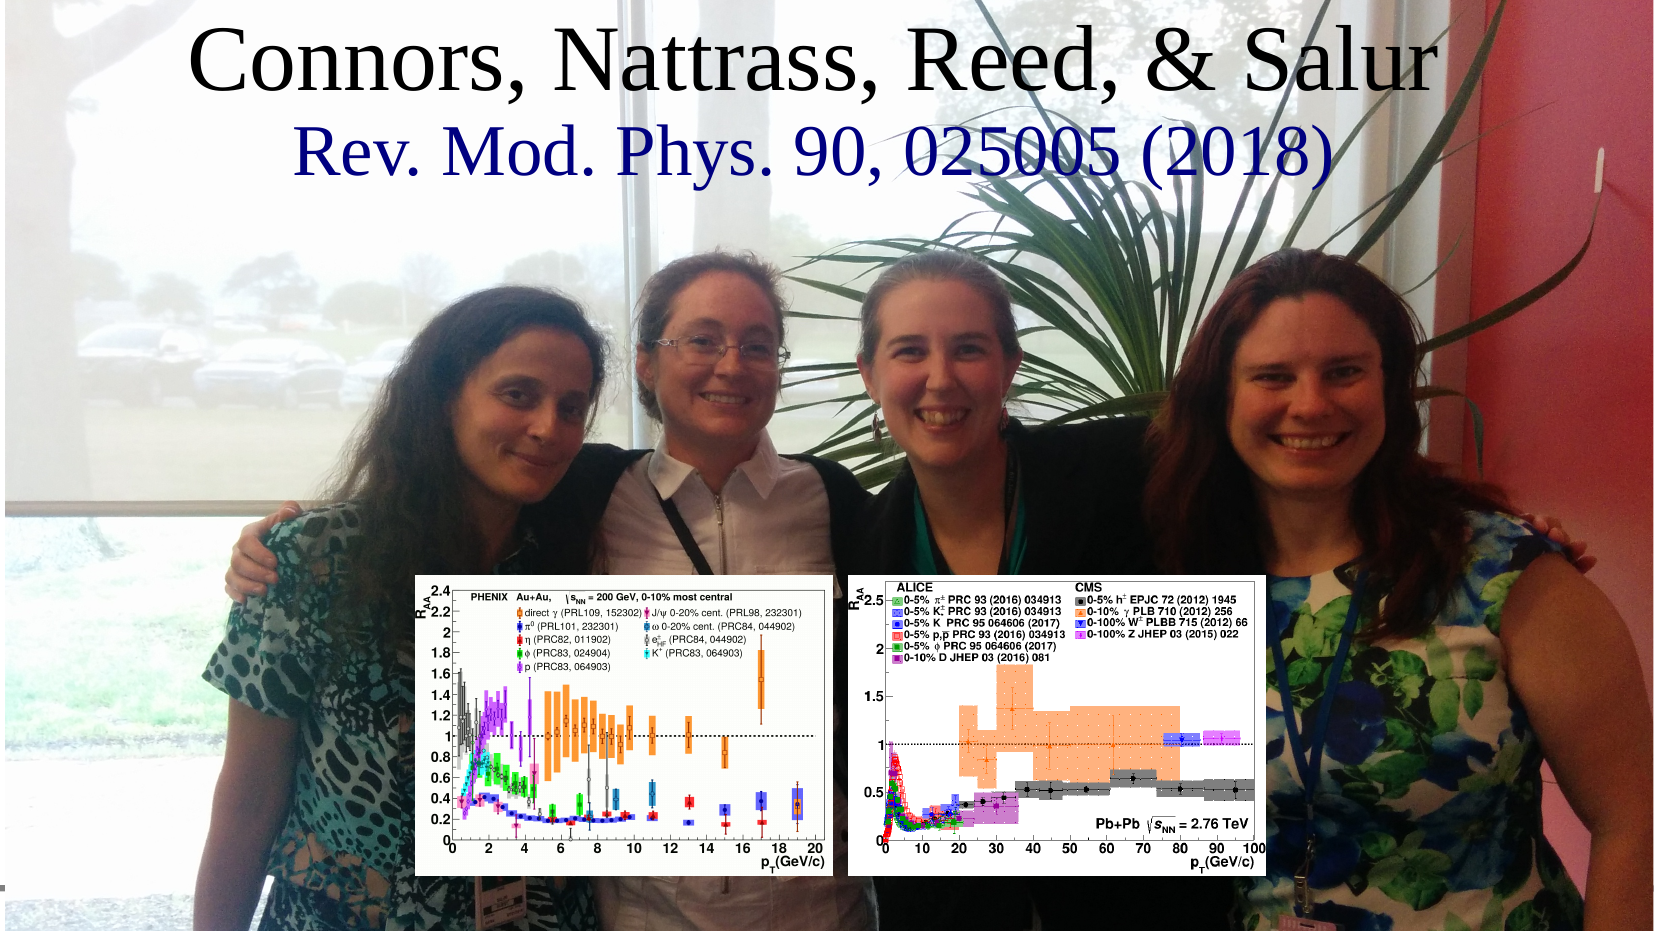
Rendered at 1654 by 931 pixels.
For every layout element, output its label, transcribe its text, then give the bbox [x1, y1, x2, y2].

text_box Connors, Nattrass, Reed, & Salur Rev. Mod. Phys. 90, 025005 (2018) [168, 0, 1460, 223]
picture [5, 0, 1654, 931]
